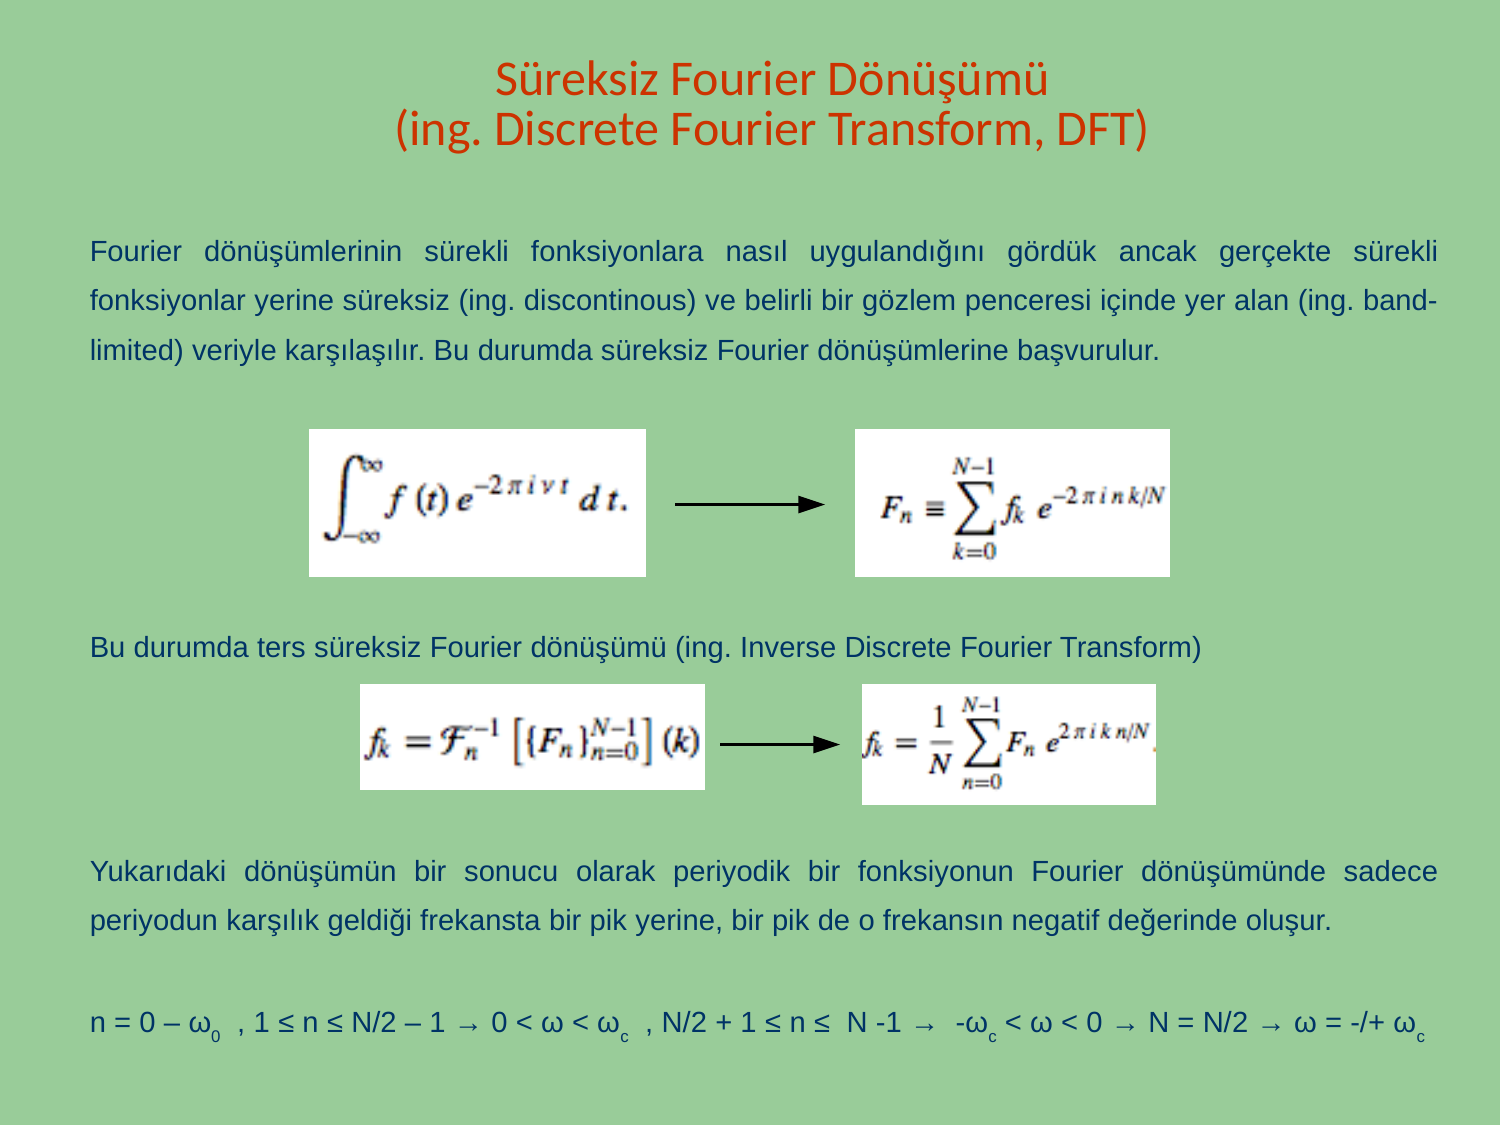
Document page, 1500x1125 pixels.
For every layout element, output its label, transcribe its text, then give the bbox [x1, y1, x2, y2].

title Süreksiz Fourier Dönüşümü (ing. Discrete Fourier Transform, DFT) [135, 51, 1410, 165]
picture [309, 429, 646, 577]
picture [862, 684, 1156, 805]
picture [855, 429, 1170, 577]
text_box Bu durumda ters süreksiz Fourier dönüşümü (ing. Inverse Discrete Fourier Transform) [75, 607, 1456, 685]
text_box Fourier dönüşümlerinin sürekli fonksiyonlara nasıl uygulandığını gördük ancak gerçekte sürekli fonksiyonlar yerine süreksiz (ing. discontinous) ve belirli bir gözlem penceresi içinde yer alan (ing. band-limited) veriyle karşılaşılır. Bu durumda süreksiz Fourier dönüşümlerine başvurulur. [75, 211, 1456, 407]
text_box Yukarıdaki dönüşümün bir sonucu olarak periyodik bir fonksiyonun Fourier dönüşümünde sadece periyodun karşılık geldiği frekansta bir pik yerine, bir pik de o frekansın negatif değerinde oluşur. n = 0 – ω0 , 1 ≤ n ≤ N/2 – 1 → 0 < ω < ωc , N/2 + 1 ≤ n ≤ N -1 → -ωc < ω < 0 → N = N/2 → ω = -/+ ωc [75, 831, 1456, 1054]
picture [360, 684, 705, 790]
